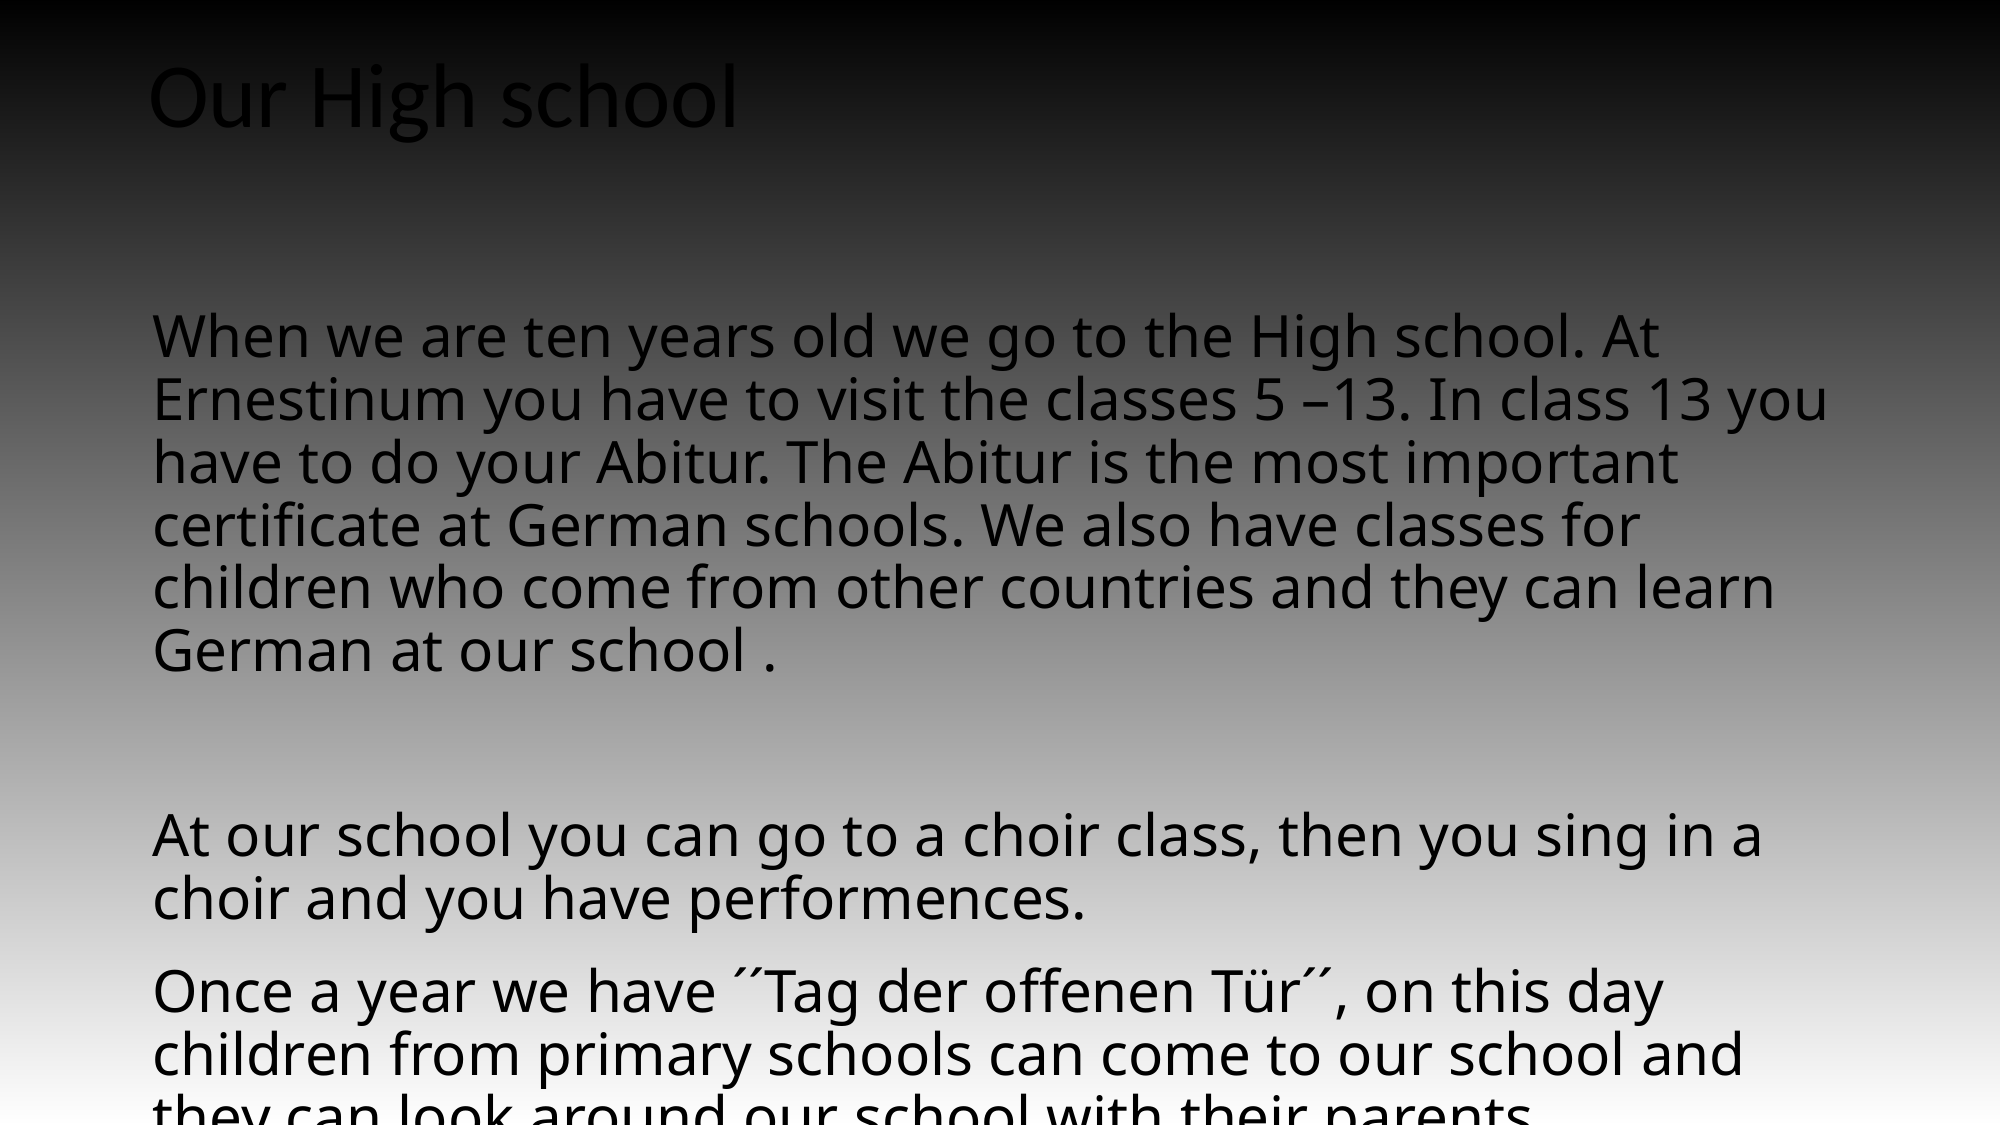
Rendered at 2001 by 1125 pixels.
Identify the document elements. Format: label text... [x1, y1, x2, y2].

list When we are ten years old we go to the High school. At Ernestinum you have to visit the classes 5 –13. In class 13 you have to do your Abitur. The Abitur is the most important certificate at German schools. We also have classes for children who come from other countries and they can learn German at our school . At our school you can go to a choir class, then you sing in a choir and you have performences. Once a year we have ´´Tag der offenen Tür´´, on this day children from primary schools can come to our school and they can look around our school with their parents . [137, 299, 1863, 1014]
title Our High school [133, 41, 1859, 259]
